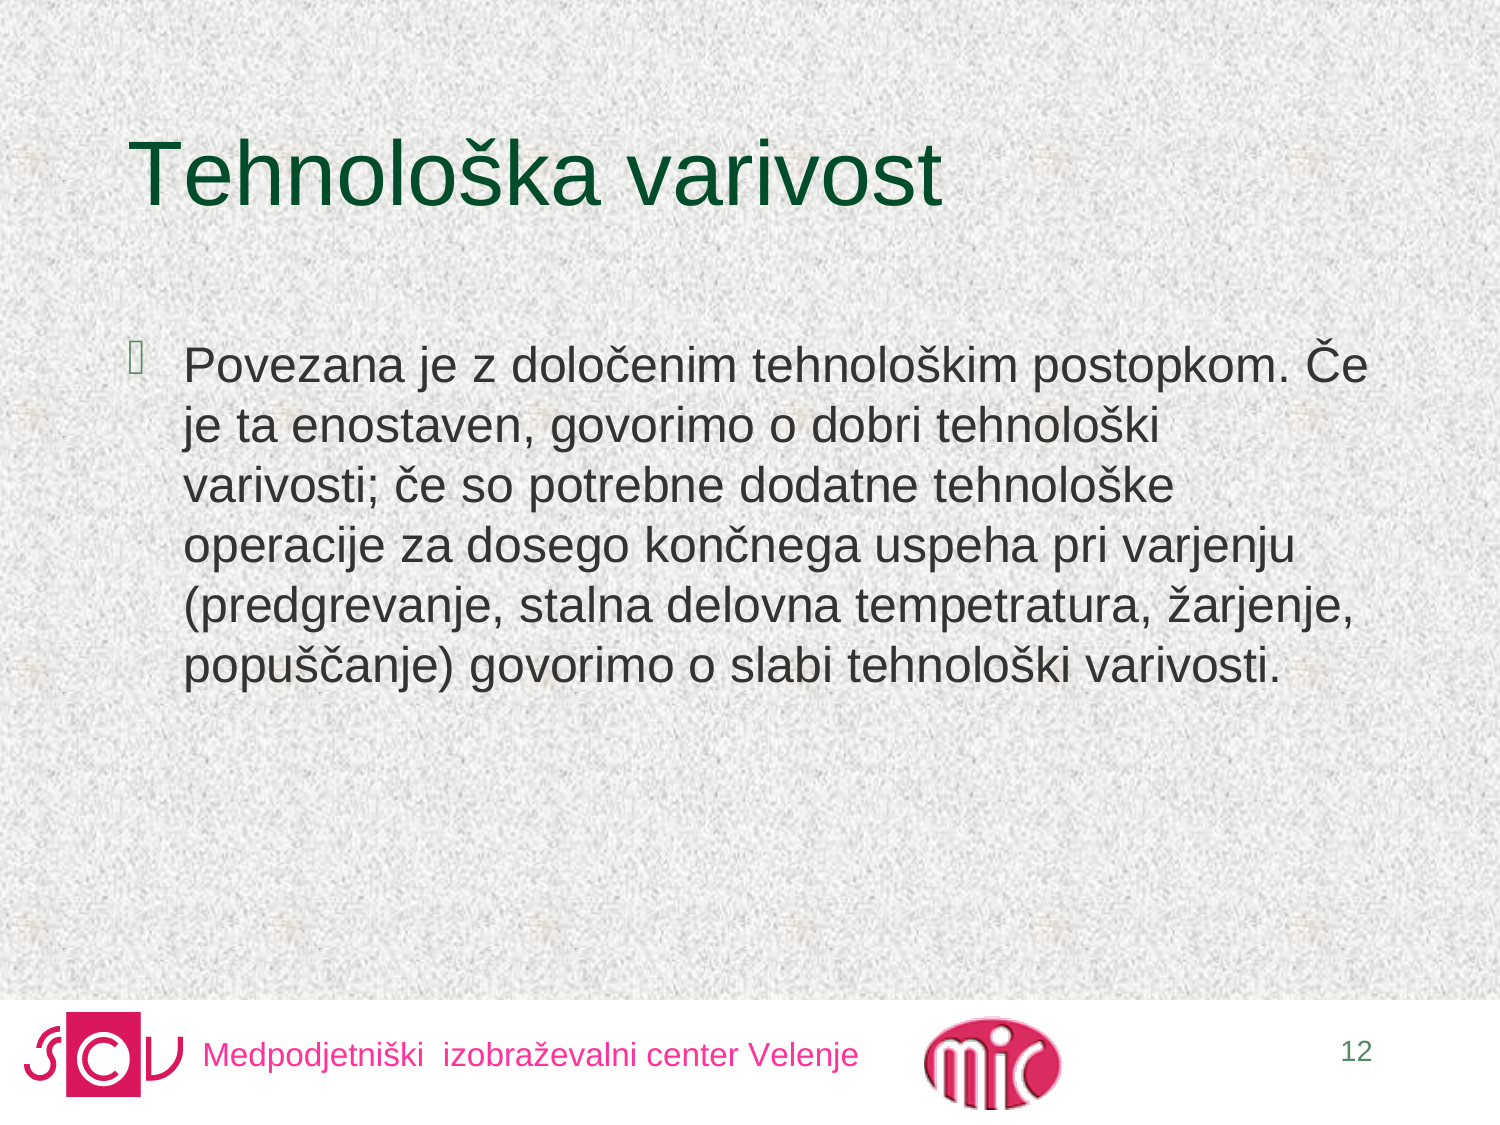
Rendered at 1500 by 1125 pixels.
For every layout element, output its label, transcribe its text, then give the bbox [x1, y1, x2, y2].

title Tehnološka varivost [112, 74, 1388, 263]
list Povezana je z določenim tehnološkim postopkom. Če je ta enostaven, govorimo o dobri tehnološki varivosti; če so potrebne dodatne tehnološke operacije za dosego končnega uspeha pri varjenju (predgrevanje, stalna delovna tempetratura, žarjenje, popuščanje) govorimo o slabi tehnološki varivosti. [112, 324, 1388, 1001]
picture [24, 1012, 183, 1097]
picture [924, 1012, 1063, 1110]
text_box <number> [1074, 1025, 1388, 1101]
picture [0, 0, 1500, 999]
